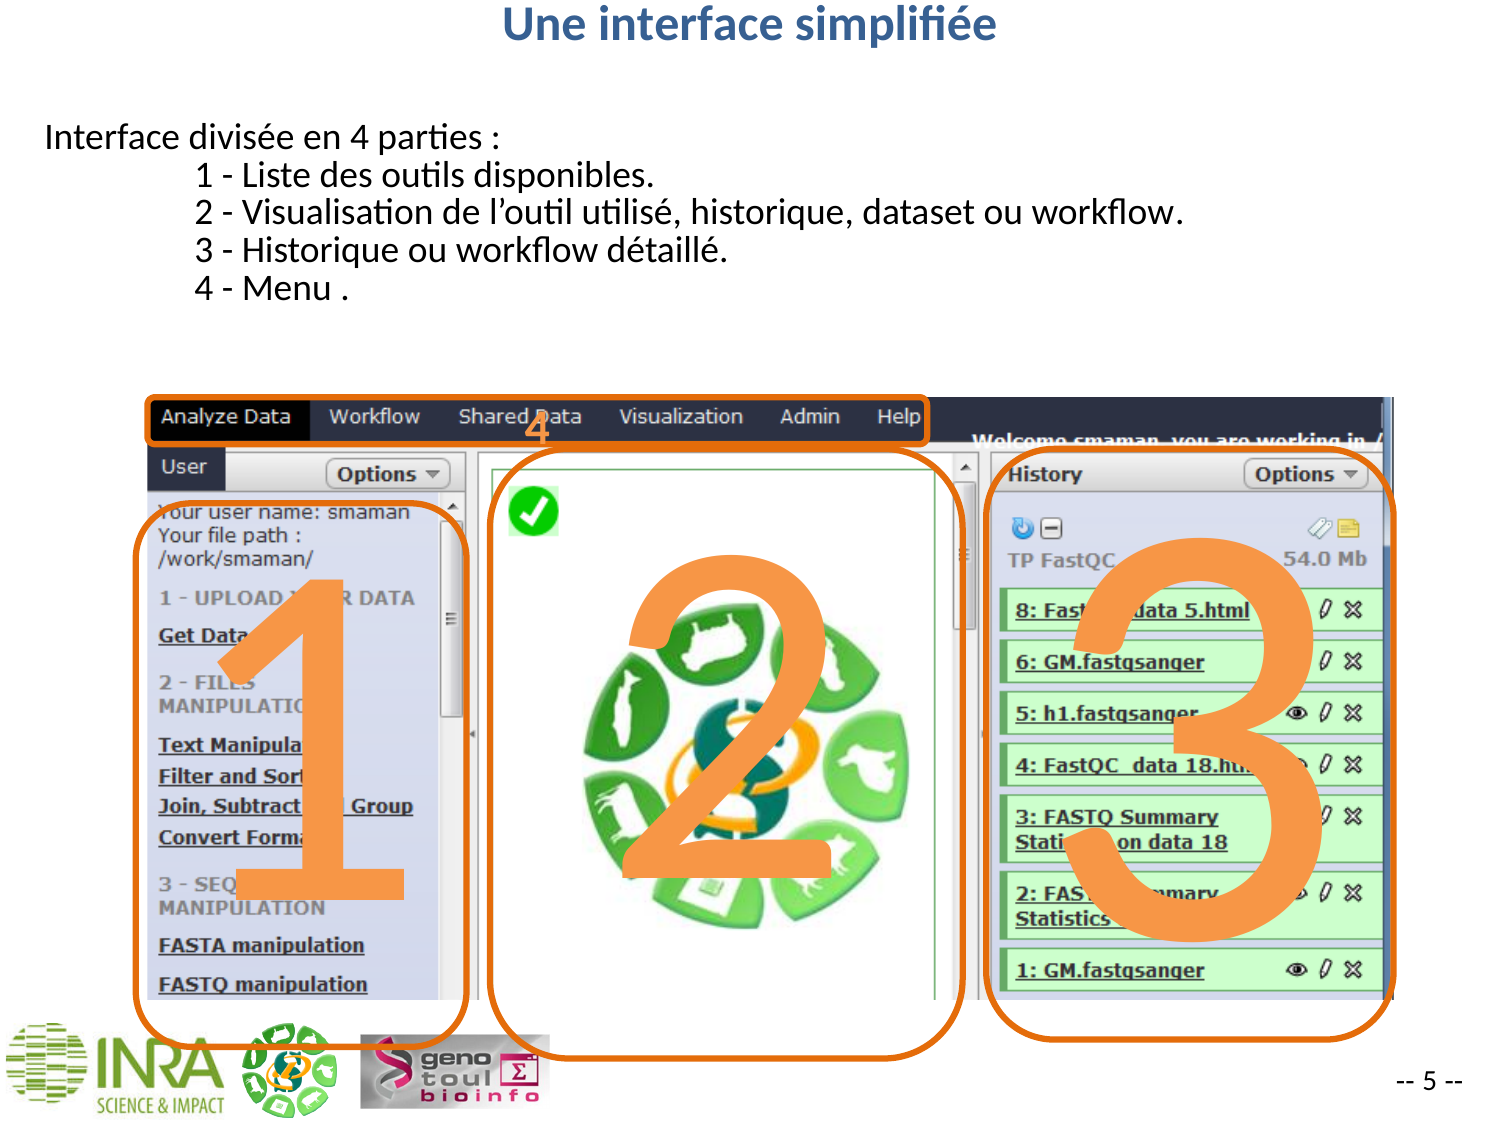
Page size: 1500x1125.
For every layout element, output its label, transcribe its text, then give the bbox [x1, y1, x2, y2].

text_box 1 [135, 503, 467, 1047]
text_box 4 [147, 397, 928, 445]
picture [147, 397, 1394, 1000]
text_box 3 [986, 448, 1394, 1040]
text_box Une interface simplifiée [0, 0, 1500, 73]
text_box Interface divisée en 4 parties : 1 - Liste des outils disponibles. 2 - Visualisation de l’outil utilisé, historique, dataset ou workflow. 3 - Historique ou workflow détaillé. 4 - Menu . [29, 113, 1500, 360]
picture [1388, 981, 1394, 1000]
text_box 2 [489, 448, 963, 1059]
